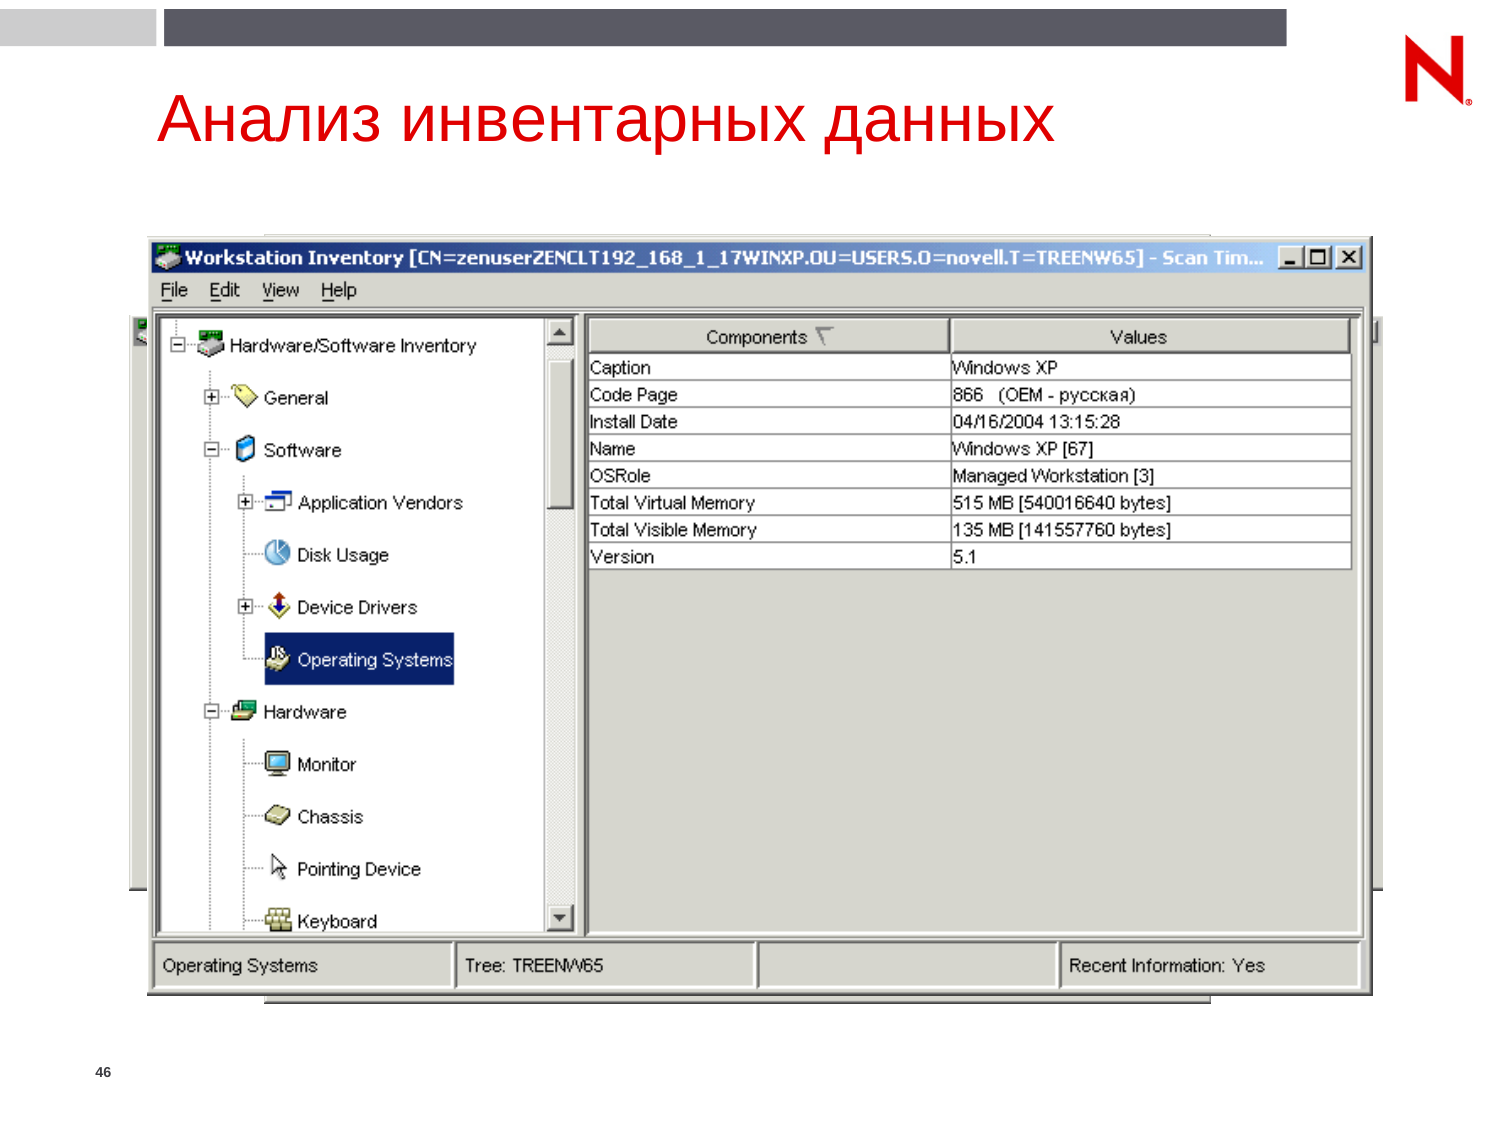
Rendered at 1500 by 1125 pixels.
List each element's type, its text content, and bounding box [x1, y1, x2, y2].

picture [129, 234, 1383, 1004]
title Анализ инвентарных данных [157, 38, 1412, 202]
picture [1403, 32, 1473, 107]
